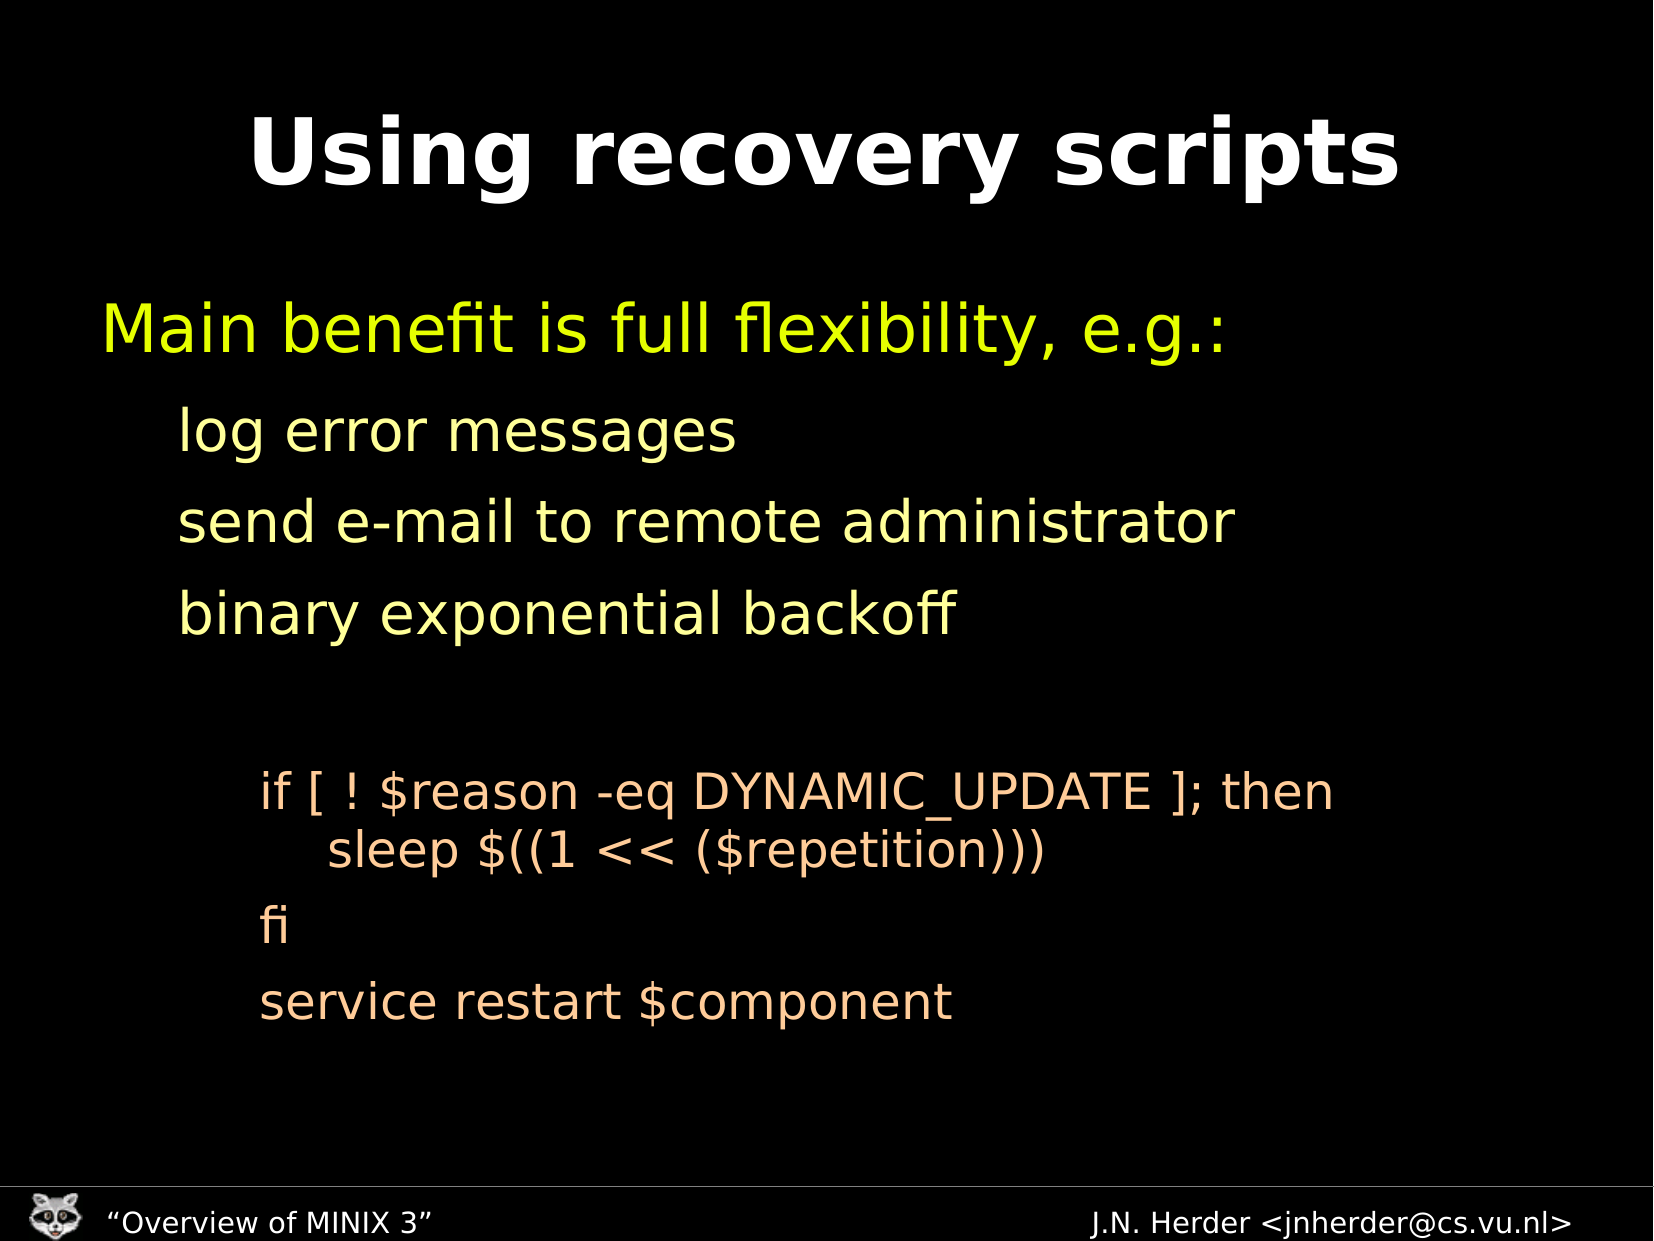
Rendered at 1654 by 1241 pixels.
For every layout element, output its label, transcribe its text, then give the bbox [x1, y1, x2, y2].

picture [29, 1193, 83, 1241]
title Using recovery scripts [75, 50, 1576, 256]
list Main benefit is full flexibility, e.g.: log error messages send e-mail to remote administrator binary exponential backoff if [ ! $reason -eq DYNAMIC_UPDATE ]; then sleep $((1 << ($repetition))) fi service restart $component [82, 290, 1571, 1215]
